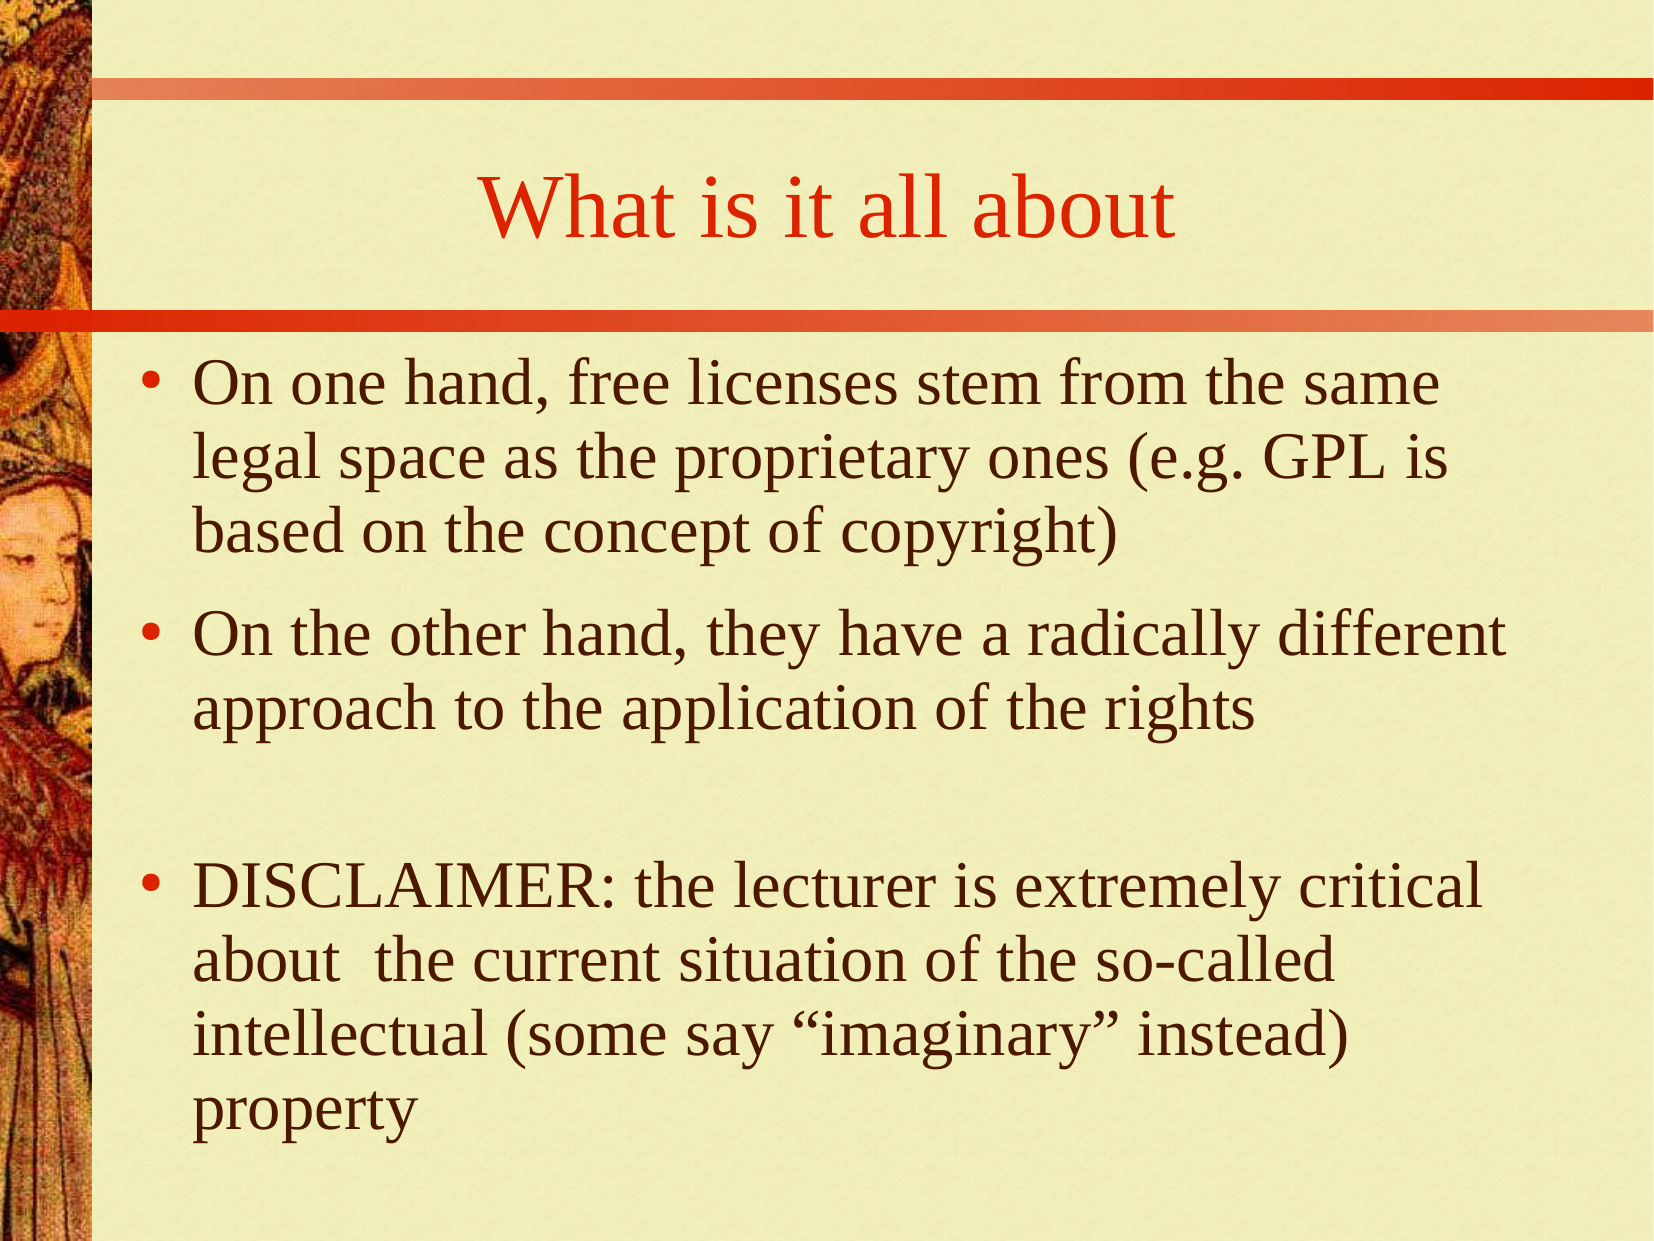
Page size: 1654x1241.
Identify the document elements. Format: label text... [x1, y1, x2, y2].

picture [0, 0, 1654, 310]
list On one hand, free licenses stem from the same legal space as the proprietary ones (e.g. GPL is based on the concept of copyright) On the other hand, they have a radically different approach to the application of the rights DISCLAIMER: the lecturer is extremely critical about the current situation of the so-called intellectual (some say “imaginary” instead) property [121, 344, 1534, 1144]
picture [0, 332, 1654, 1241]
title What is it all about [121, 102, 1534, 311]
